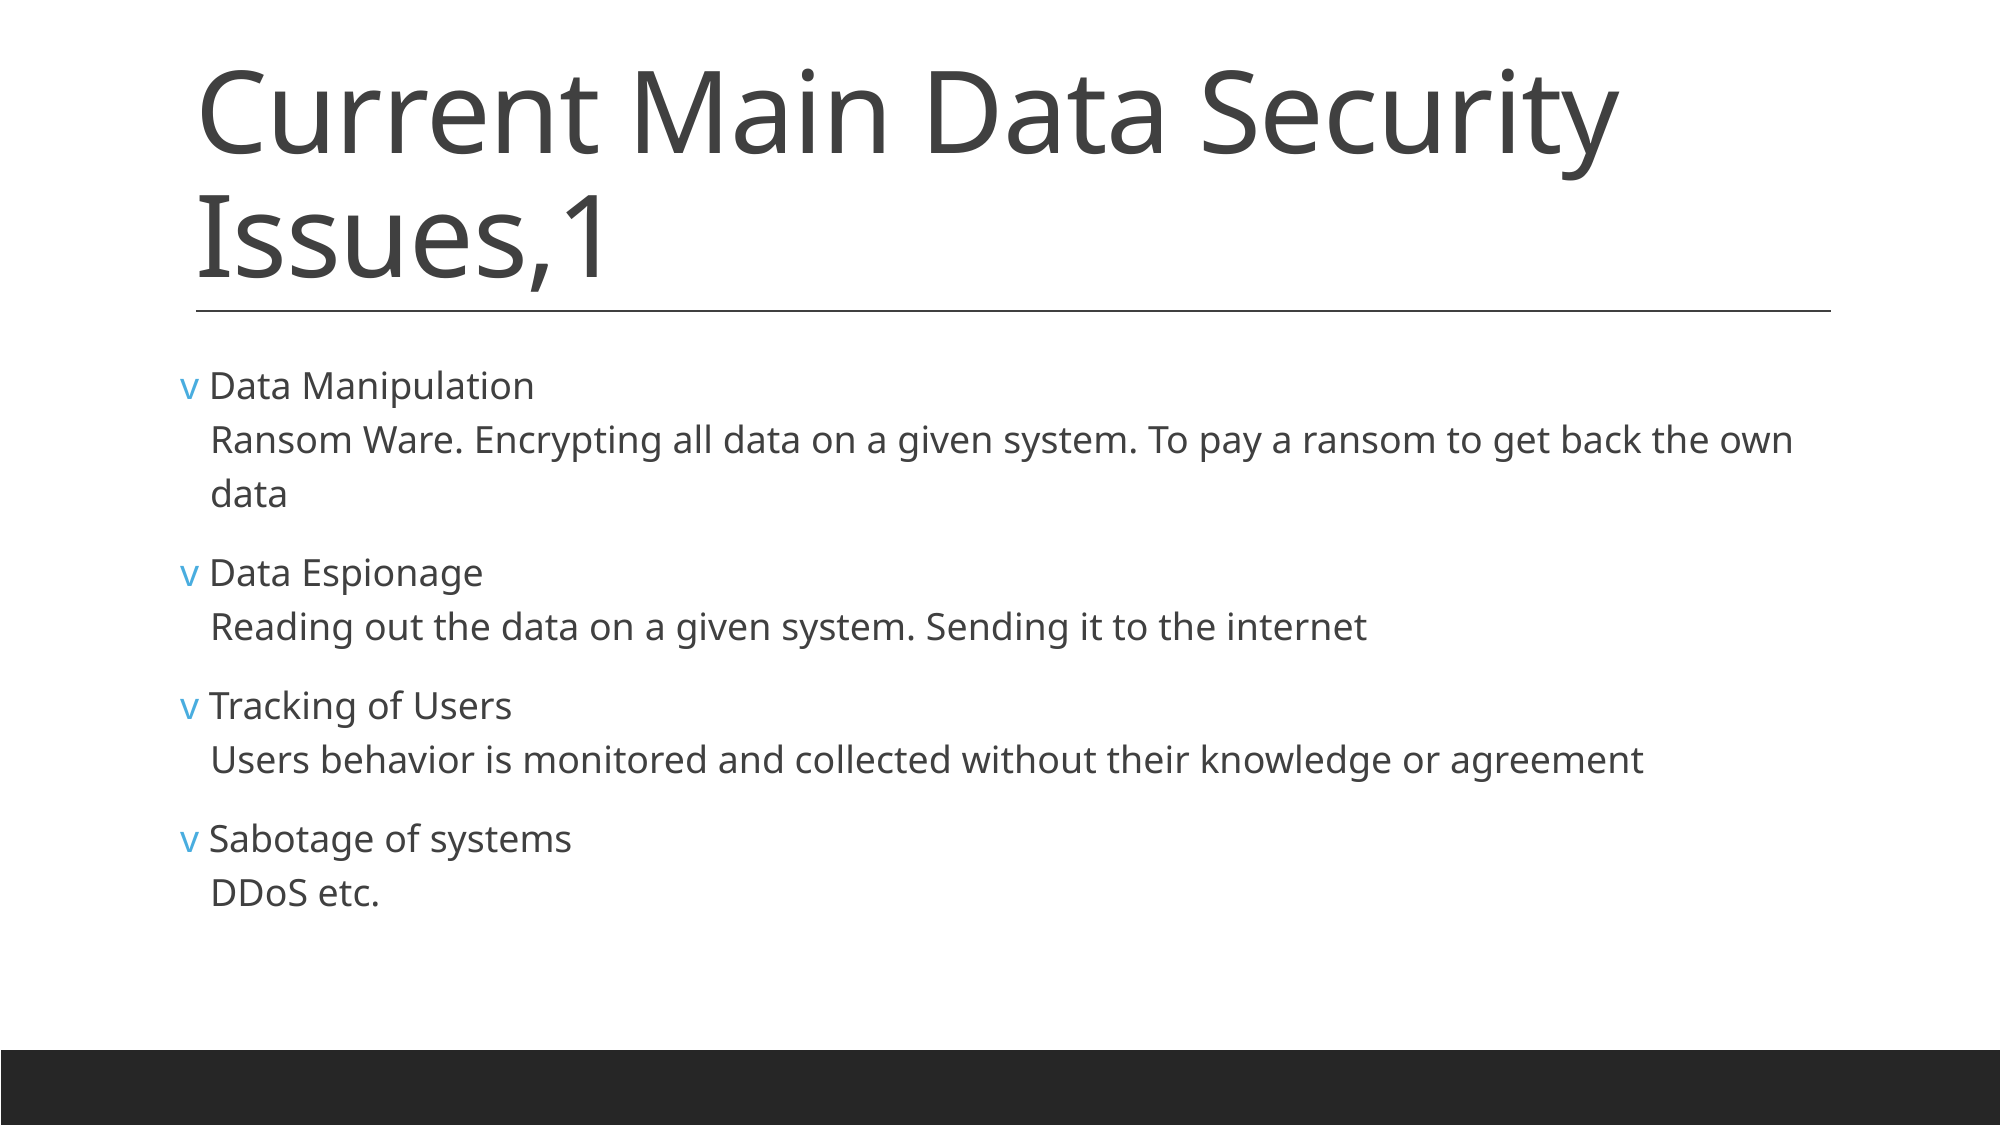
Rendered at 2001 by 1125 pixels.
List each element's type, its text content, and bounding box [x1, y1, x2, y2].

list Data Manipulation Ransom Ware. Encrypting all data on a given system. To pay a ransom to get back the own data Data Espionage Reading out the data on a given system. Sending it to the internet Tracking of Users Users behavior is monitored and collected without their knowledge or agreement Sabotage of systems DDoS etc. [180, 345, 1831, 963]
title Current Main Data Security Issues,1 [180, 47, 1831, 286]
